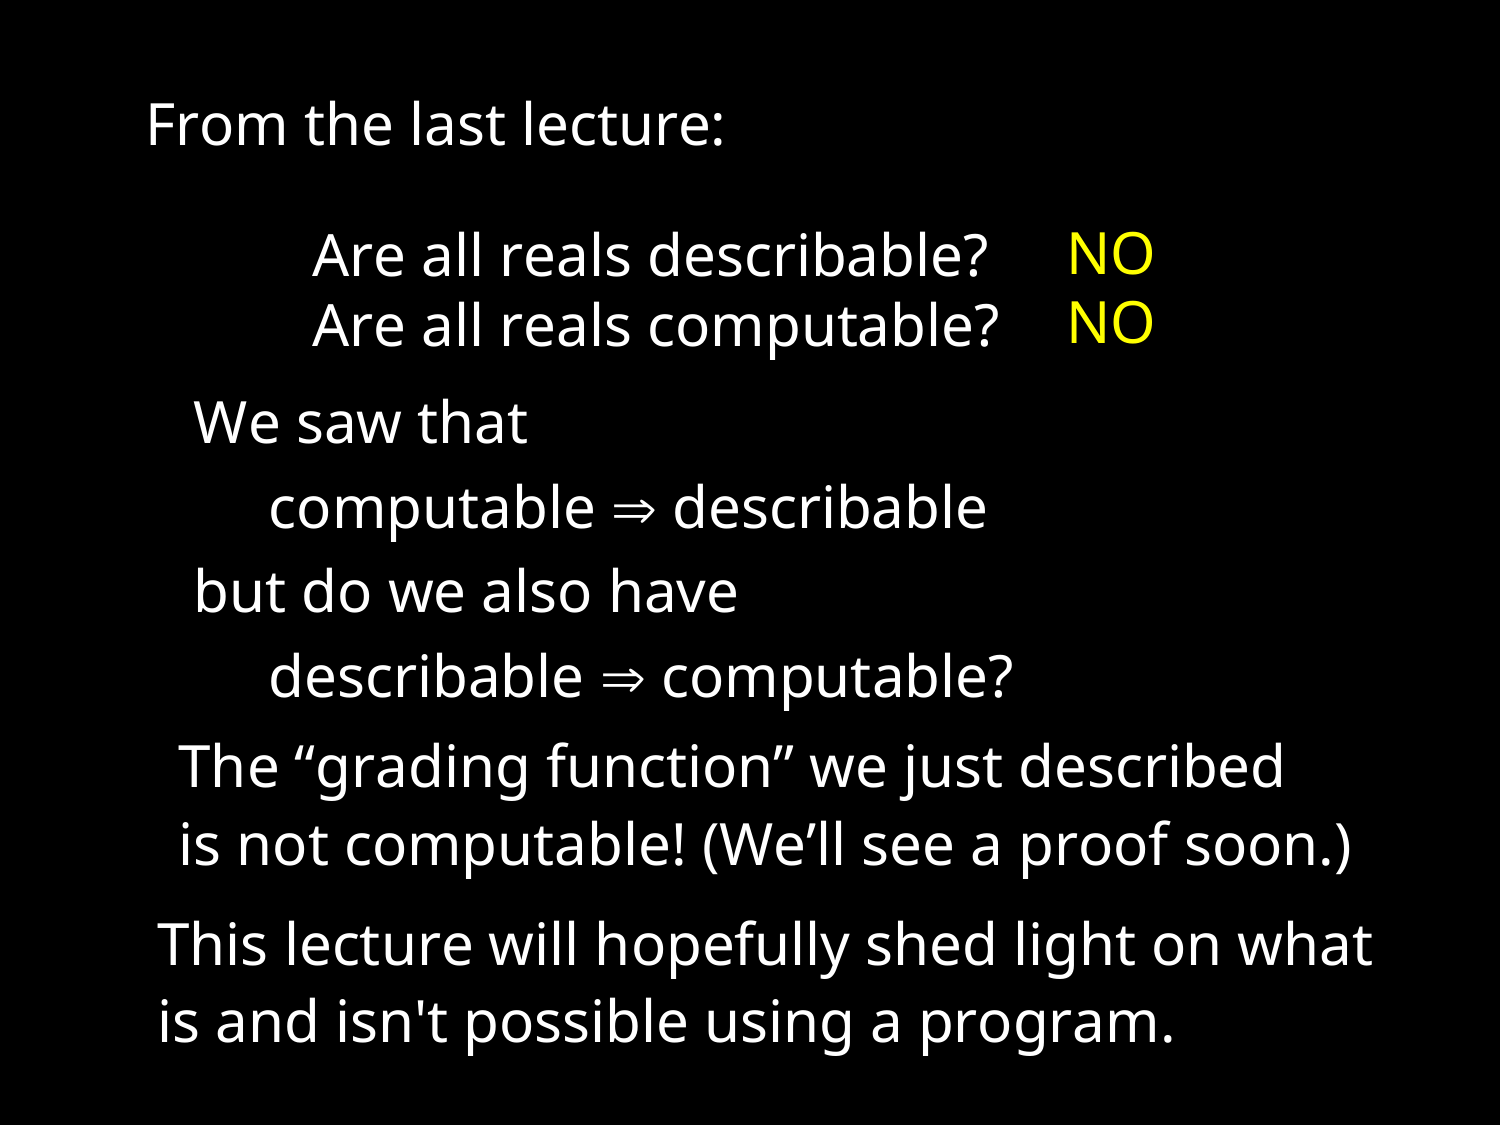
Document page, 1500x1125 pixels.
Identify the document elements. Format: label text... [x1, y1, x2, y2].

text_box From the last lecture: [130, 87, 772, 166]
text_box We saw that computable ⇒ describable but do we also have describable ⇒ computable? [179, 377, 1029, 717]
text_box The “grading function” we just described is not computable! (We’ll see a proof soon.) [163, 729, 1398, 886]
text_box NO [1051, 208, 1171, 277]
text_box NO [1051, 277, 1171, 363]
text_box Are all reals describable? Are all reals computable? [297, 210, 1092, 366]
text_box This lecture will hopefully shed light on what is and isn't possible using a program. [142, 906, 1419, 1063]
